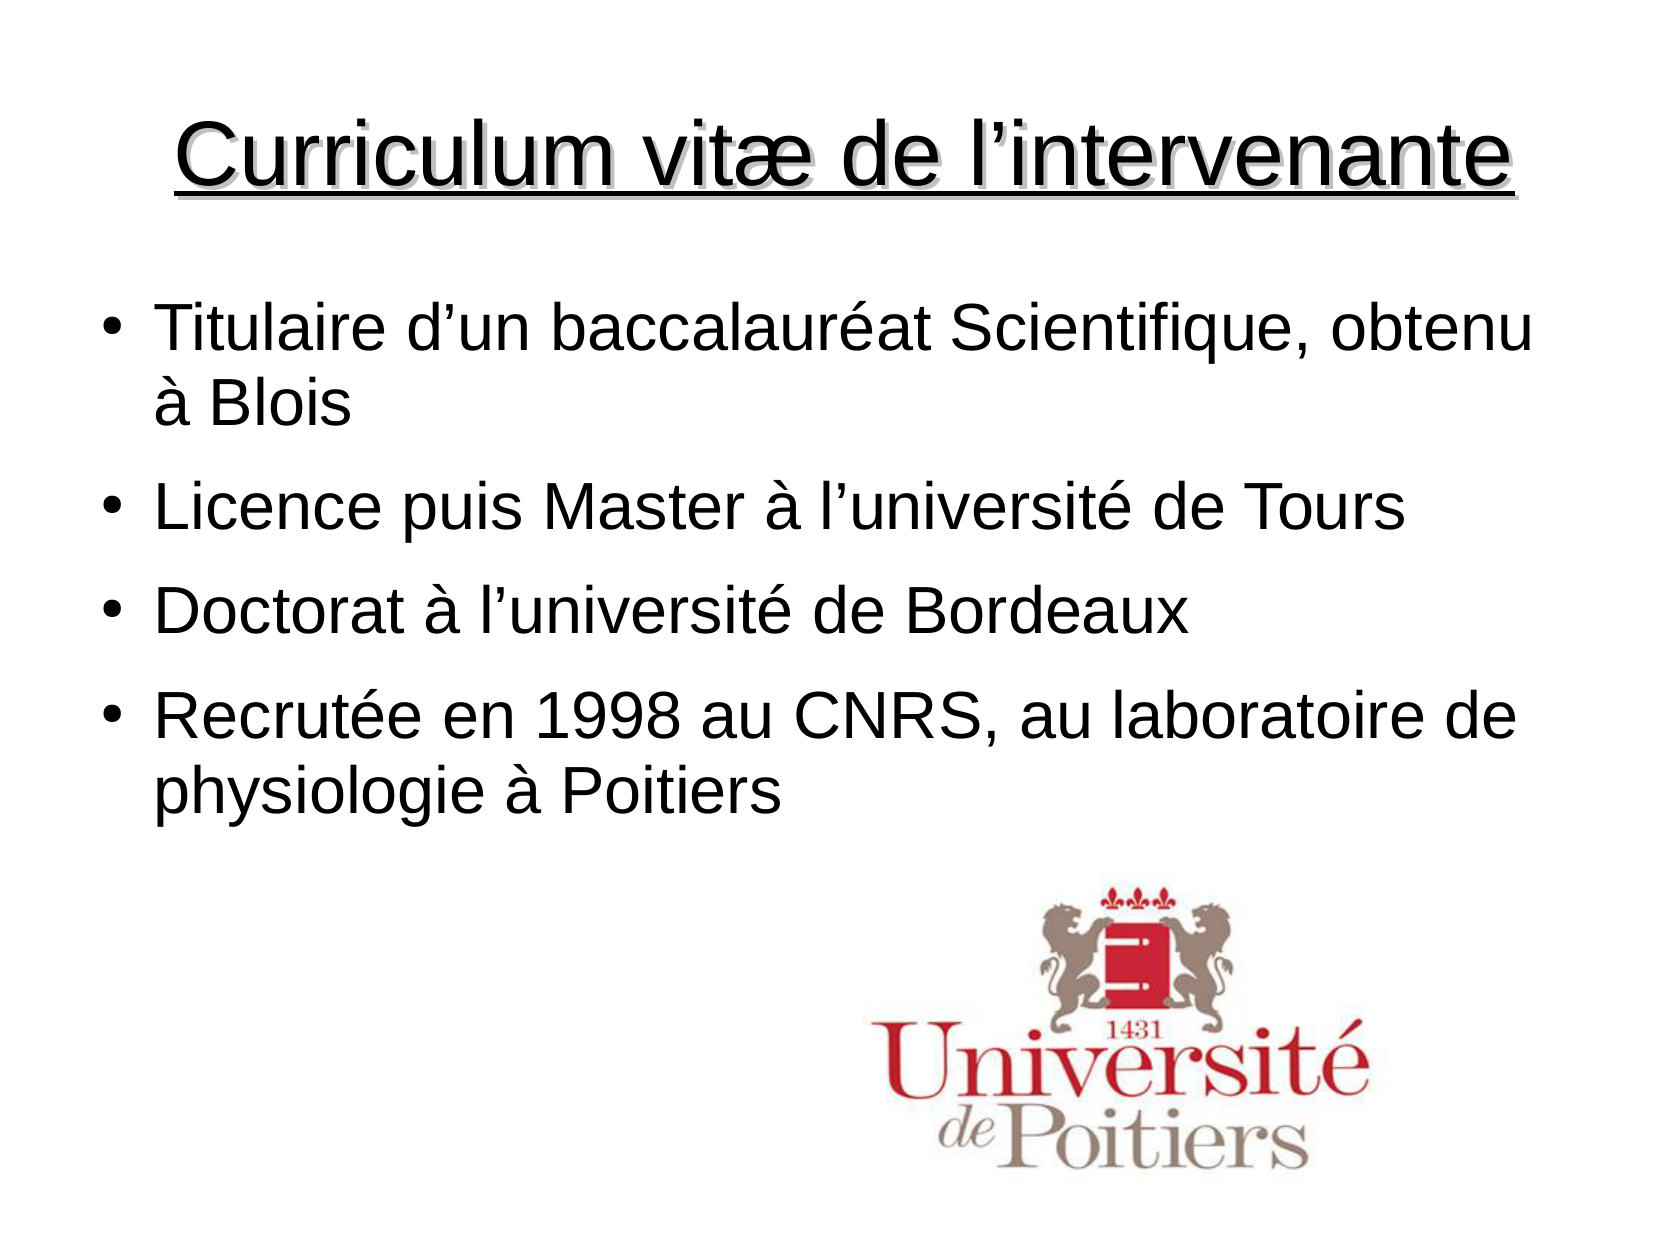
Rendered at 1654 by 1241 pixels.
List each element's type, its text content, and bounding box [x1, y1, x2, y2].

title Curriculum vitæ de l’intervenante [59, 0, 1630, 308]
list Titulaire d’un baccalauréat Scientifique, obtenu à Blois Licence puis Master à l’université de Tours Doctorat à l’université de Bordeaux Recrutée en 1998 au CNRS, au laboratoire de physiologie à Poitiers [82, 290, 1571, 1010]
picture [767, 873, 1501, 1193]
